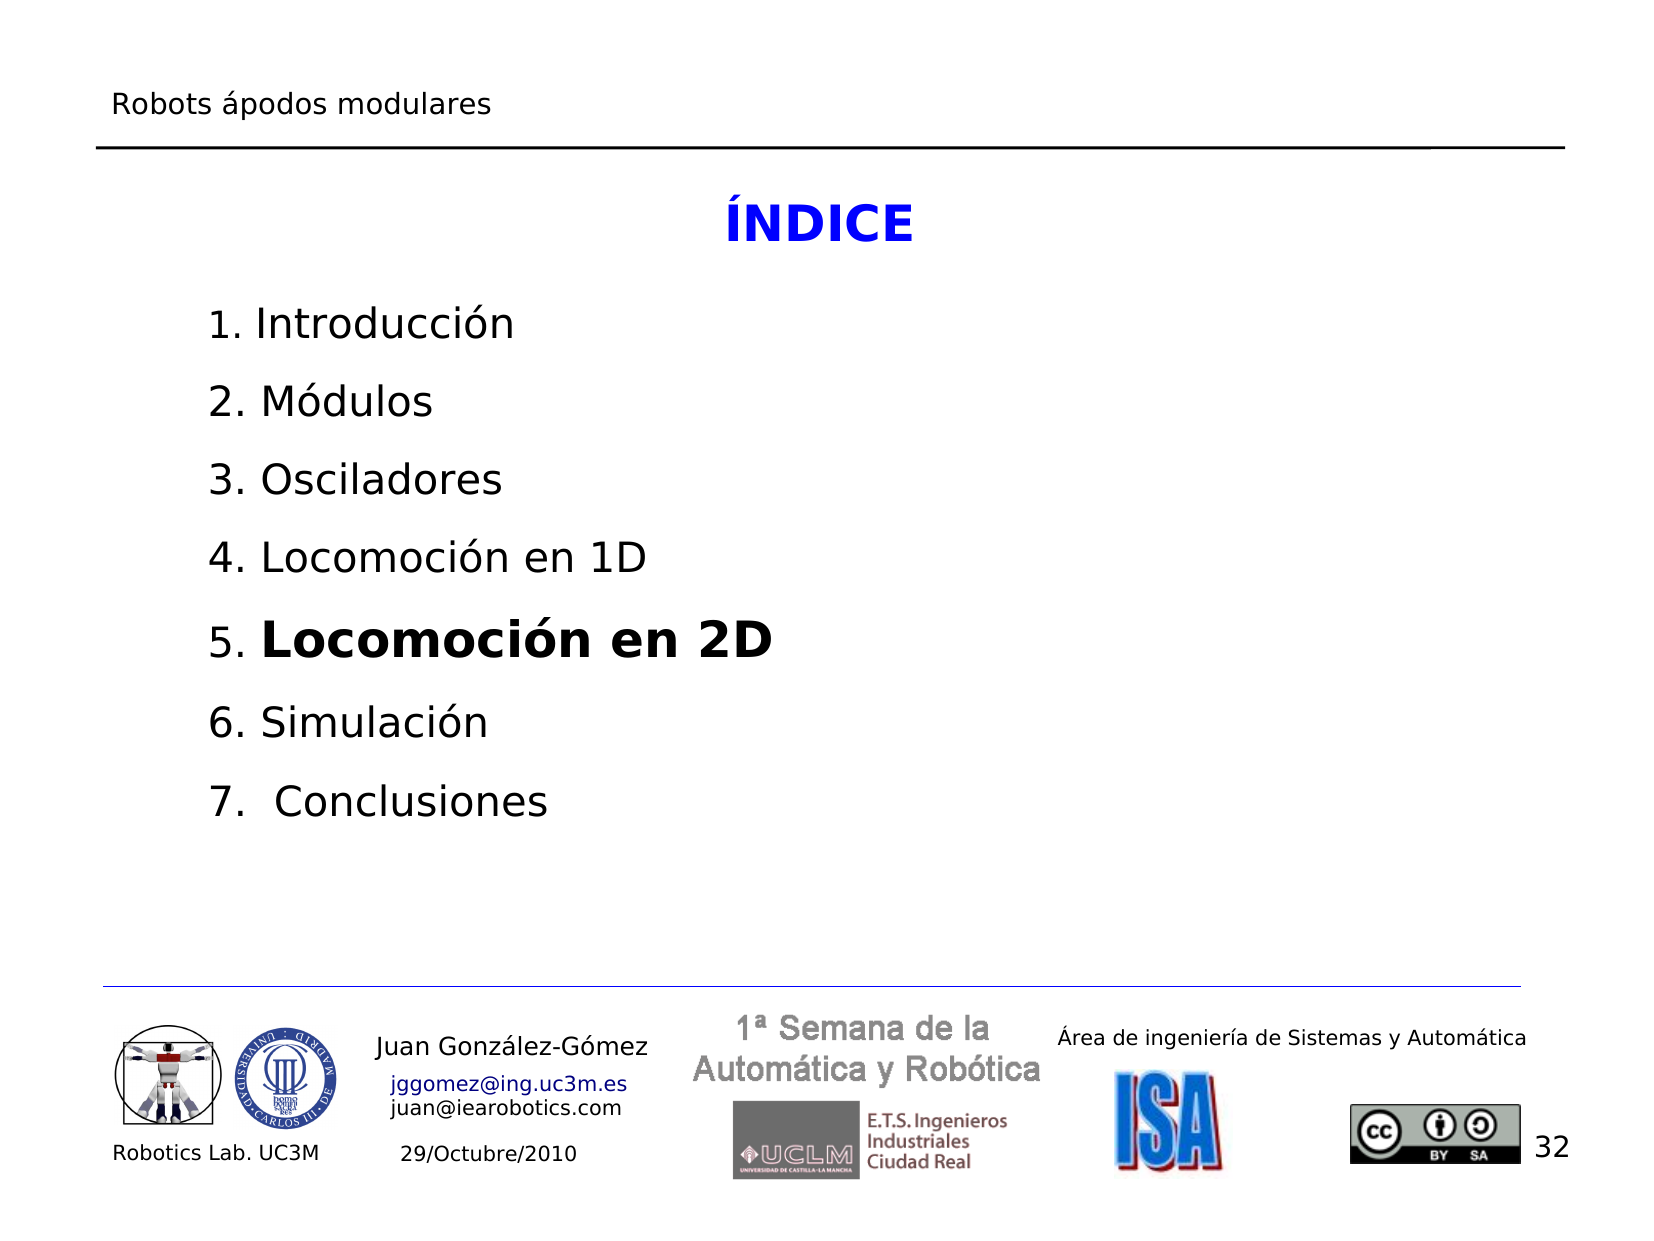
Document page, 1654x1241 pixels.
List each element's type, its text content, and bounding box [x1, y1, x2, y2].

picture [1350, 1104, 1521, 1164]
text_box jggomez@ing.uc3m.es juan@iearobotics.com [375, 1064, 643, 1129]
text_box Robots ápodos modulares [96, 79, 508, 129]
picture [1114, 1069, 1233, 1179]
picture [114, 1025, 222, 1125]
text_box ÍNDICE [709, 187, 931, 261]
text_box Juan González-Gómez [361, 1024, 662, 1070]
text_box 29/Octubre/2010 [385, 1134, 593, 1178]
picture [662, 994, 1072, 1199]
picture [233, 1025, 338, 1130]
text_box Área de ingeniería de Sistemas y Automática [1042, 1019, 1542, 1062]
text_box Robotics Lab. UC3M [97, 1133, 385, 1179]
text_box Introducción Módulos Osciladores Locomoción en 1D Locomoción en 2D Simulación Conclusiones [192, 292, 790, 834]
